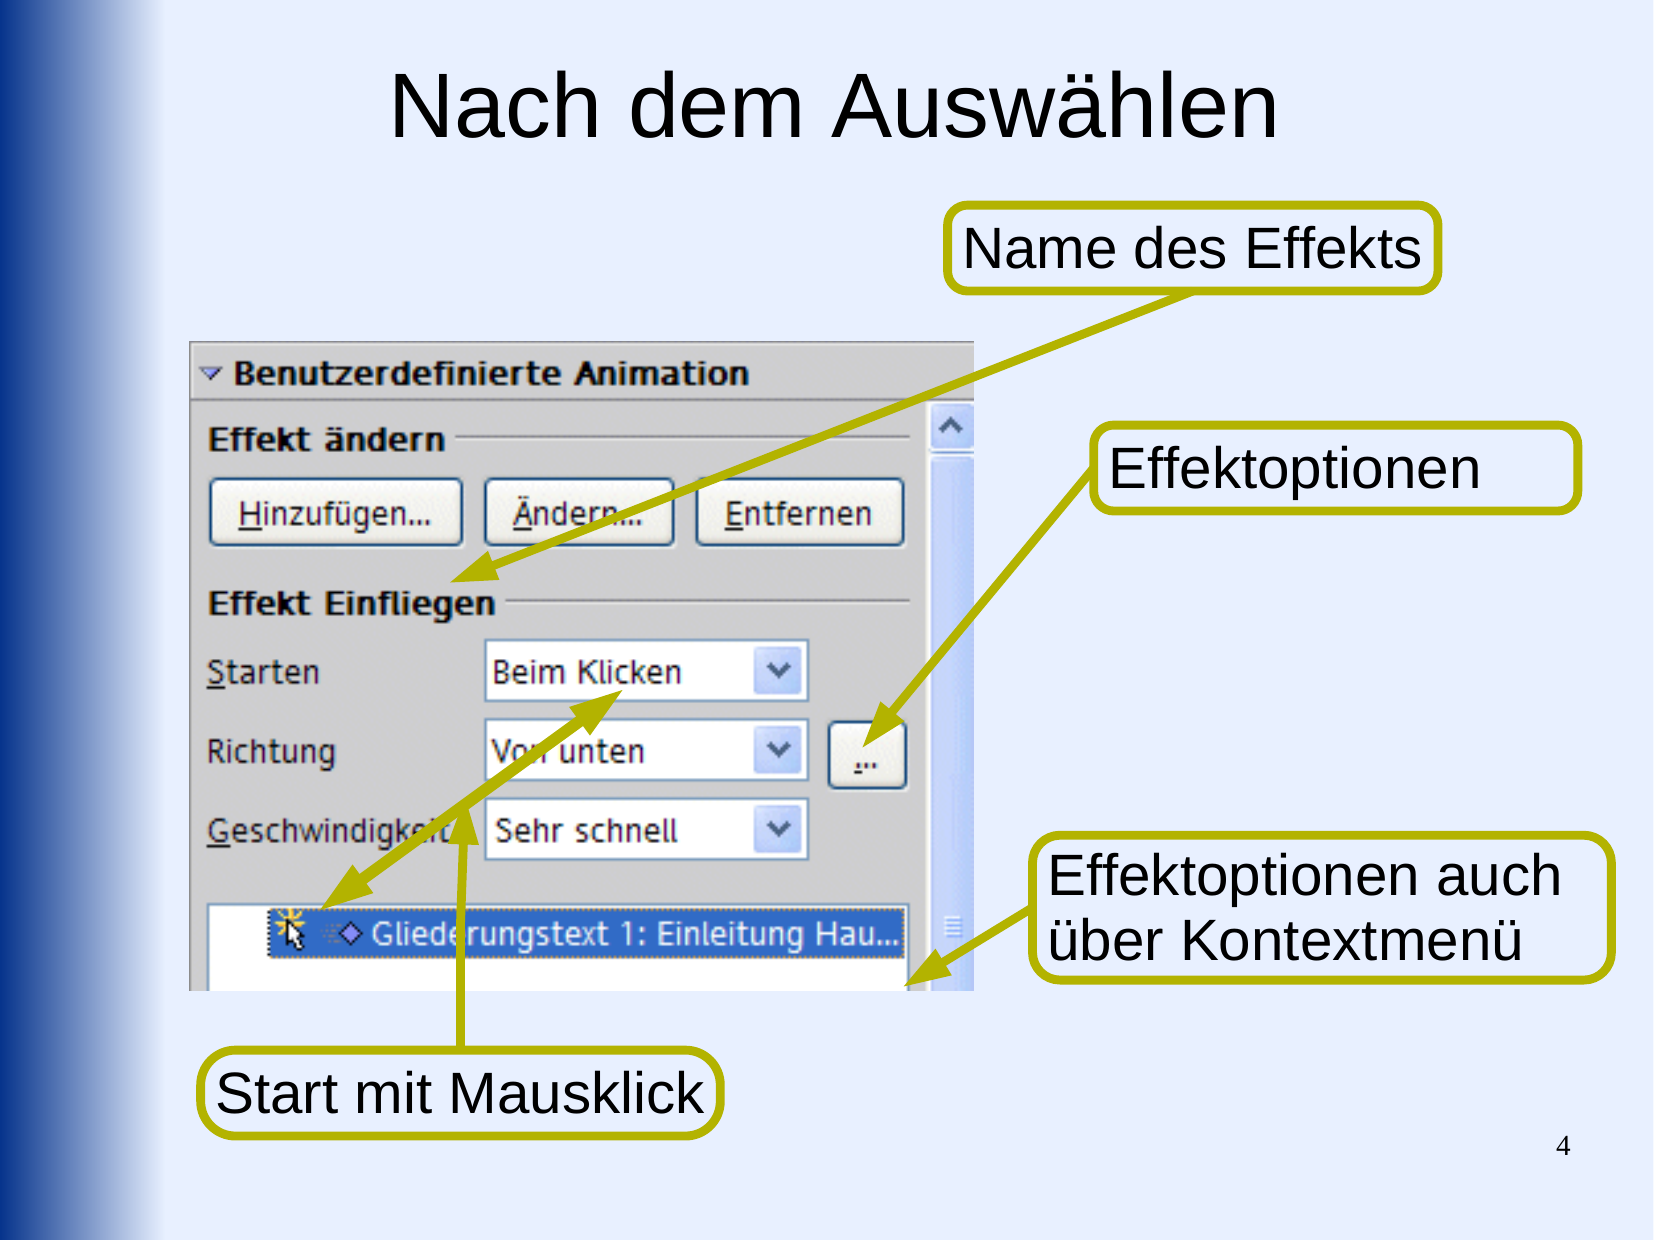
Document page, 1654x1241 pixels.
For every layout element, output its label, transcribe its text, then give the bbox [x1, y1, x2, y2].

text_box Effektoptionen auch über Kontextmenü [1032, 835, 1612, 981]
title Nach dem Auswählen [0, 1, 1654, 210]
text_box Name des Effekts [947, 205, 1438, 292]
text_box Effektoptionen [1093, 425, 1578, 512]
picture [189, 341, 974, 991]
text_box Start mit Mausklick [200, 1050, 721, 1137]
